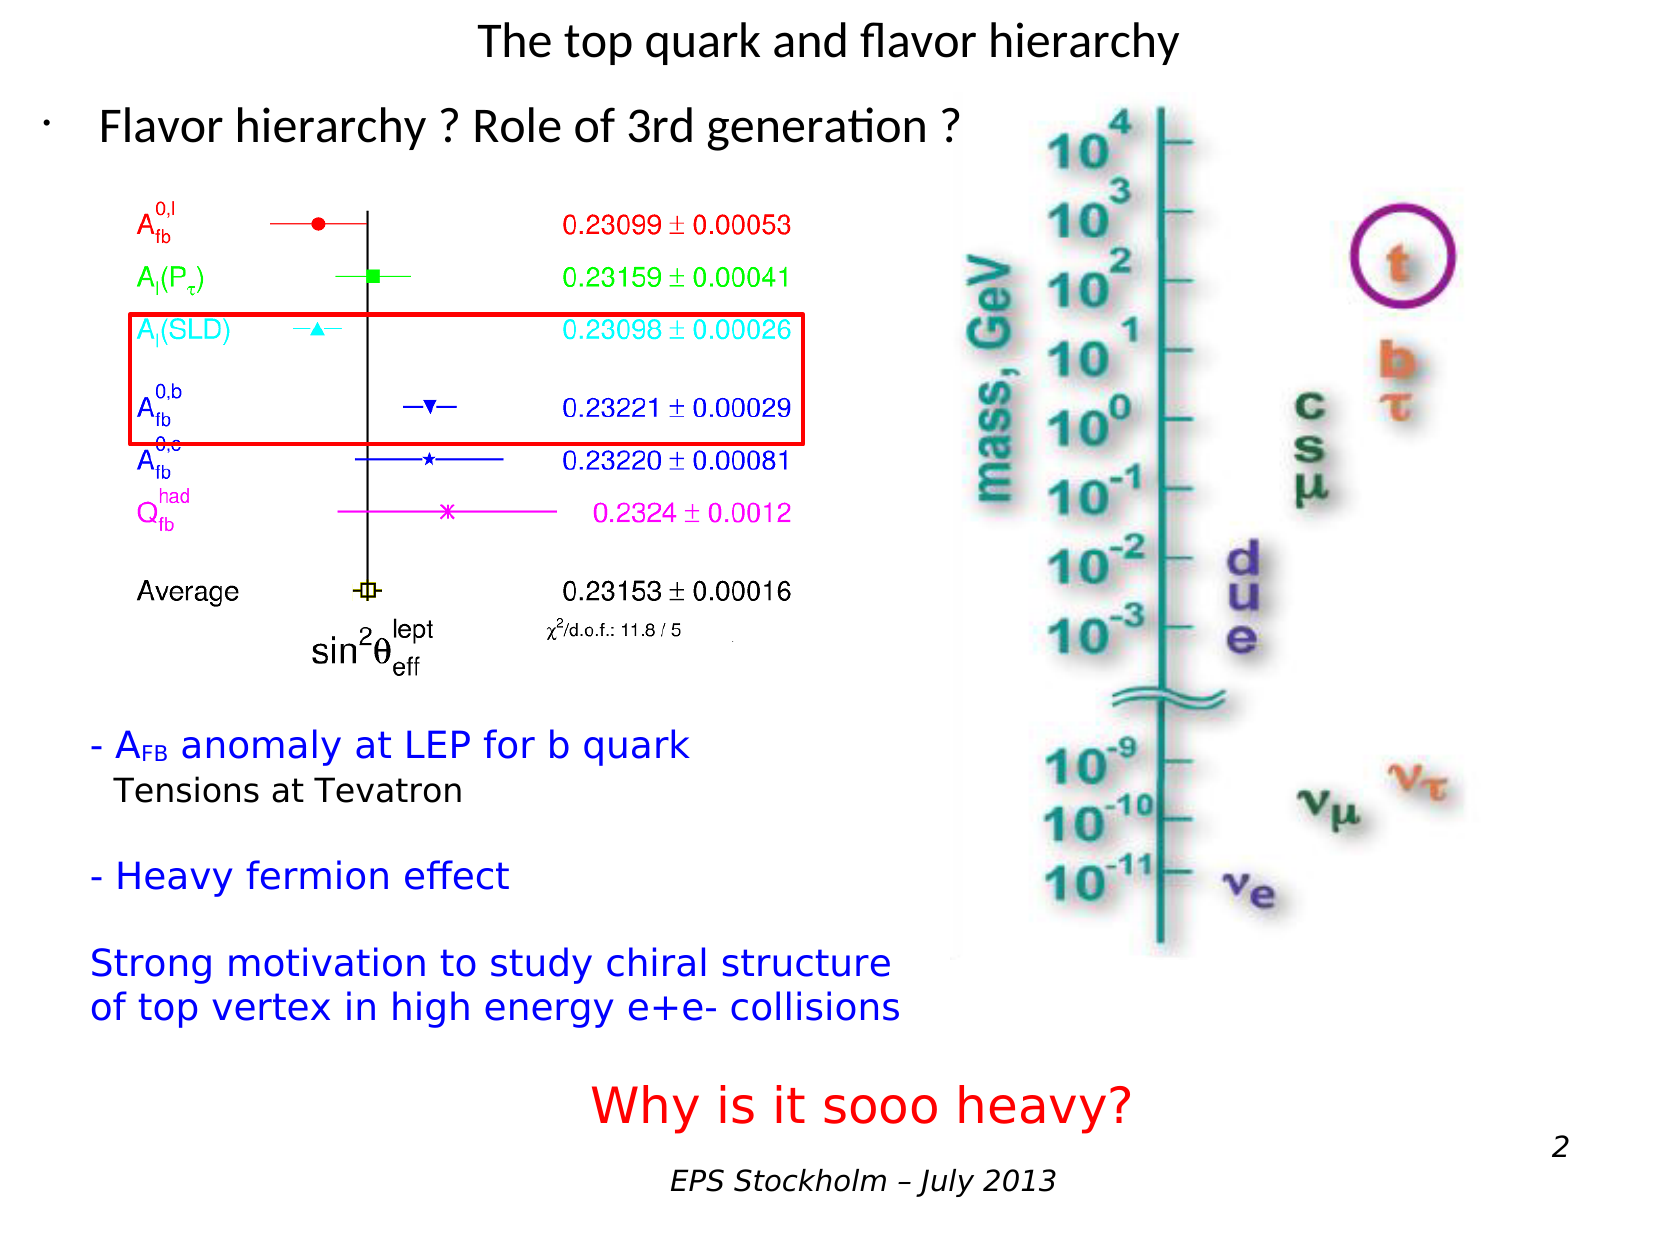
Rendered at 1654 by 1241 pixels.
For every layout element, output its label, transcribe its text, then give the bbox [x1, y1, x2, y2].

text_box - AFB anomaly at LEP for b quark Tensions at Tevatron - Heavy fermion effect Strong motivation to study chiral structure of top vertex in high energy e+e- collisions [75, 716, 927, 1049]
list Flavor hierarchy ? Role of 3rd generation ? [27, 188, 985, 713]
picture [950, 188, 1483, 960]
text_box Why is it sooo heavy? [575, 1069, 1150, 1143]
picture [115, 188, 804, 681]
picture [132, 317, 801, 442]
title The top quark and flavor hierarchy [3, 0, 1654, 188]
